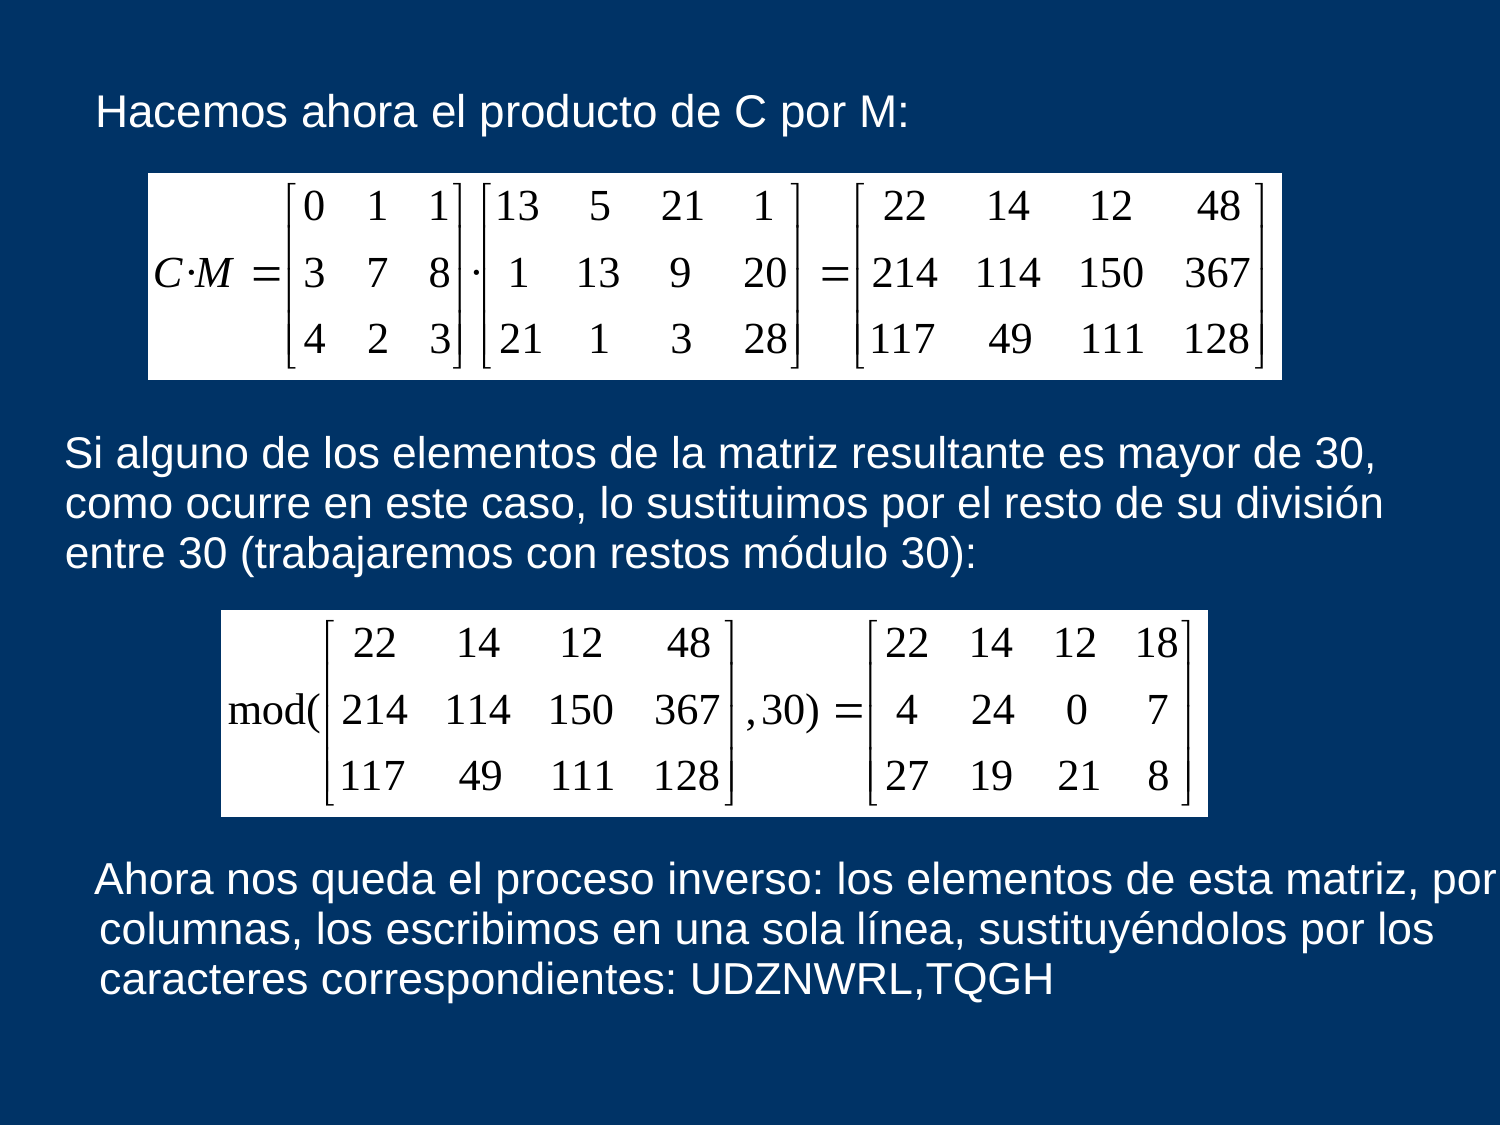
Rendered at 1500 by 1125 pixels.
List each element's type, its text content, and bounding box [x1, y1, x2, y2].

chart [221, 609, 1208, 817]
list Hacemos ahora el producto de C por M: [29, 78, 1140, 161]
text_box Si alguno de los elementos de la matriz resultante es mayor de 30, como ocurre en este caso, lo sustituimos por el resto de su división entre 30 (trabajaremos con restos módulo 30): [0, 420, 1500, 587]
text_box Ahora nos queda el proceso inverso: los elementos de esta matriz, por columnas, los escribimos en una sola línea, sustituyéndolos por los caracteres correspondientes: UDZNWRL,TQGH [29, 846, 1500, 1012]
chart [147, 172, 1282, 380]
